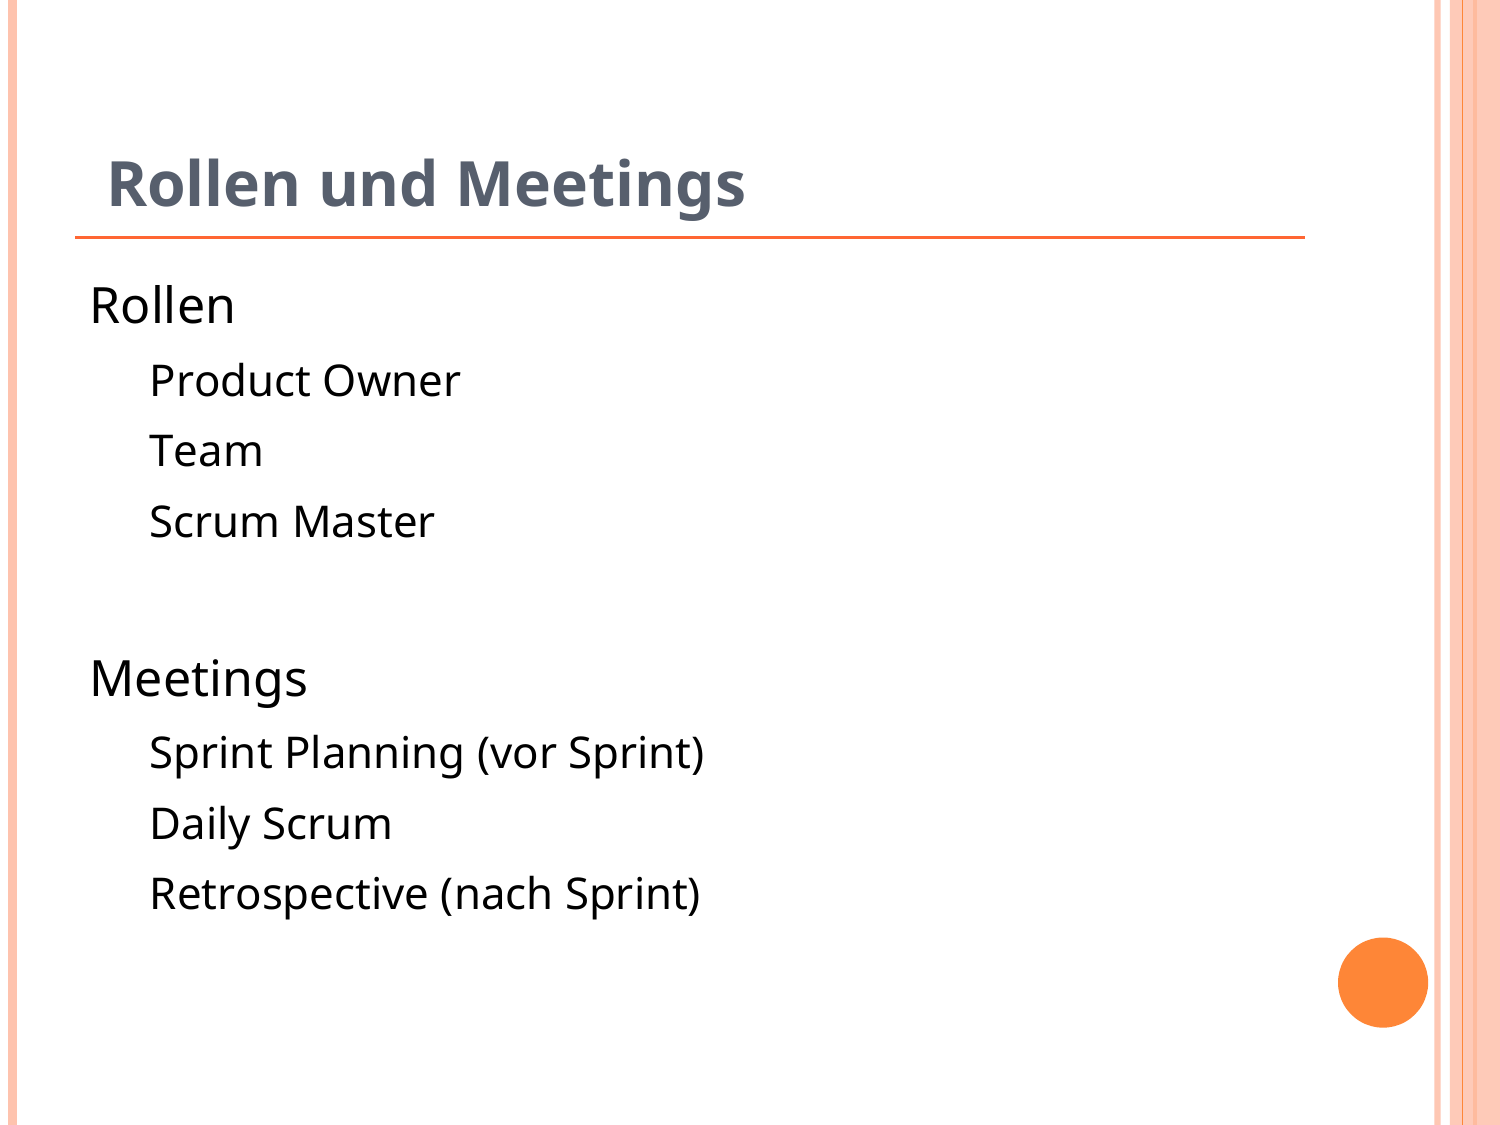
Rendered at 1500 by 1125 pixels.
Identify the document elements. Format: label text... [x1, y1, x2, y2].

title Rollen und Meetings [74, 25, 1300, 233]
list Rollen Product Owner Team Scrum Master Meetings Sprint Planning (vor Sprint) Daily Scrum Retrospective (nach Sprint) [74, 262, 1300, 1063]
